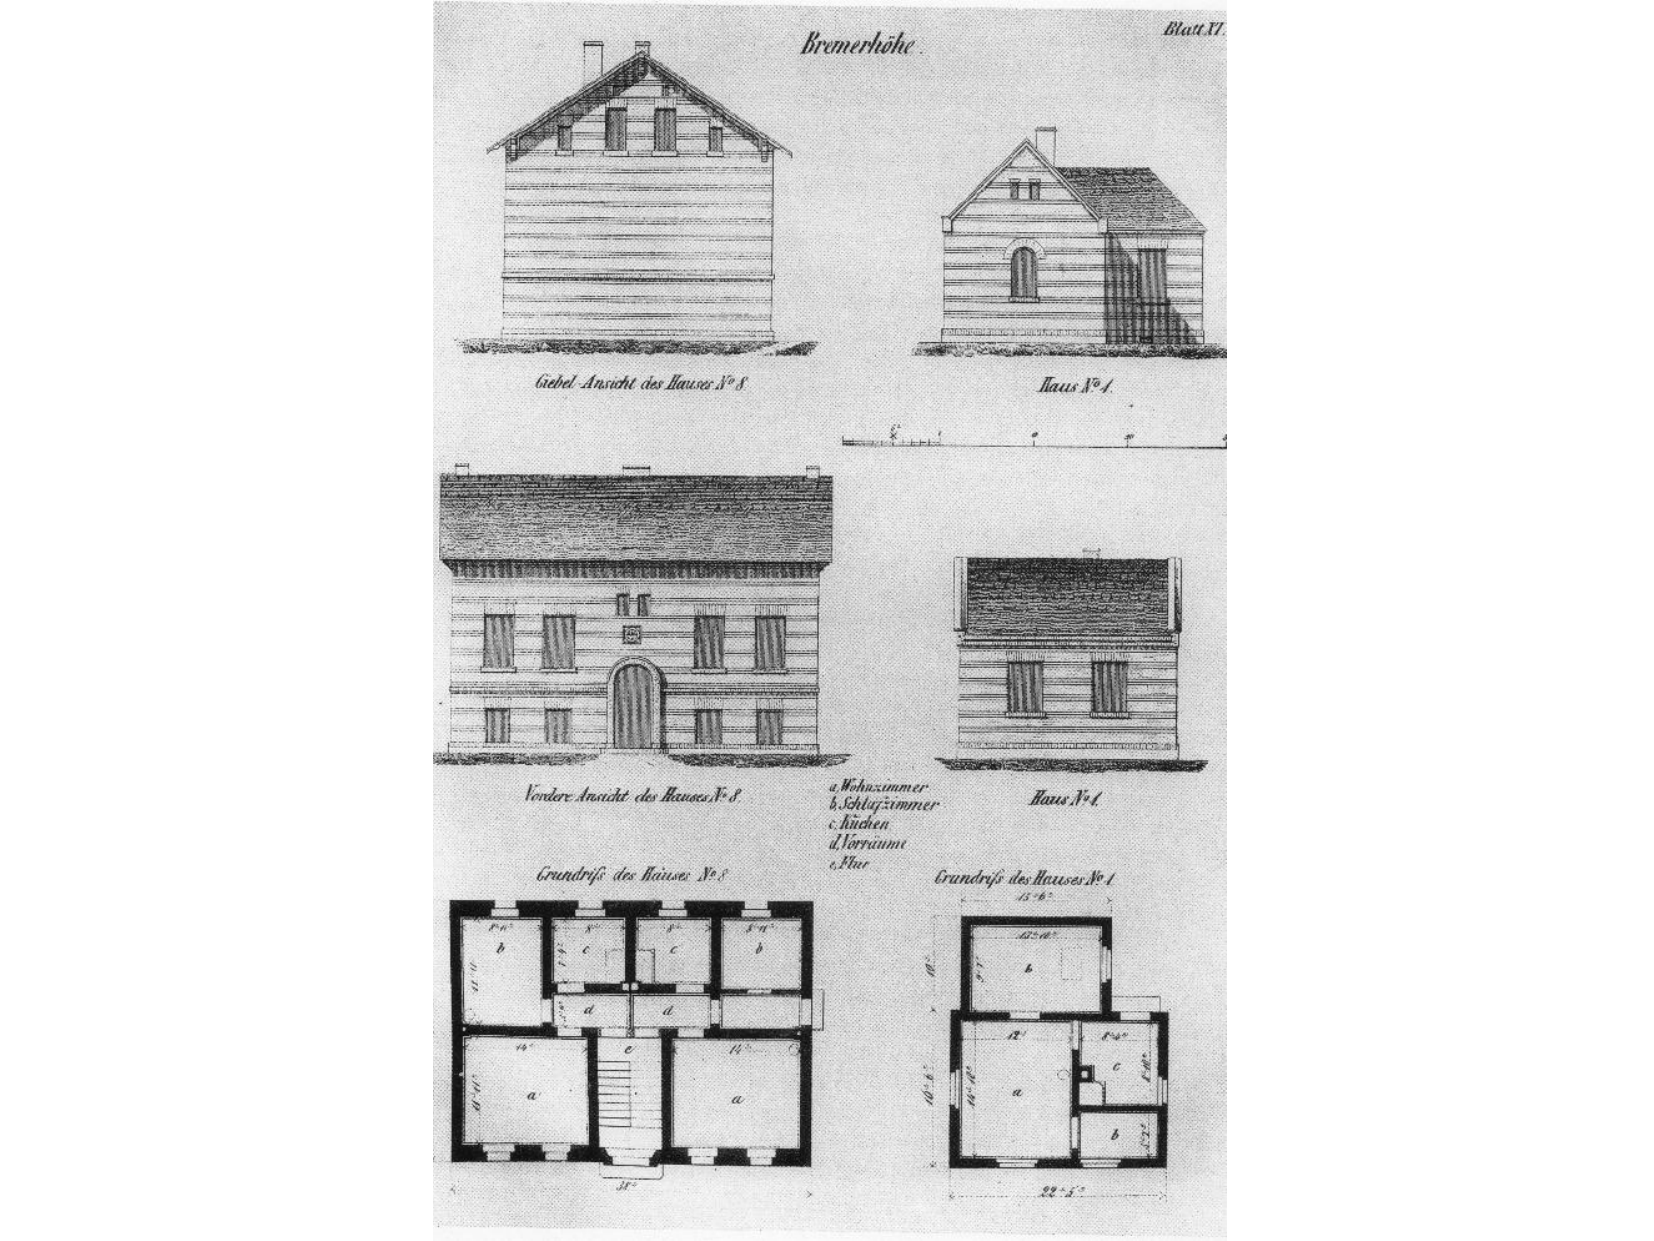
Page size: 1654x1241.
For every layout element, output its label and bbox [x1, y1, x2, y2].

picture [433, 0, 1227, 1241]
